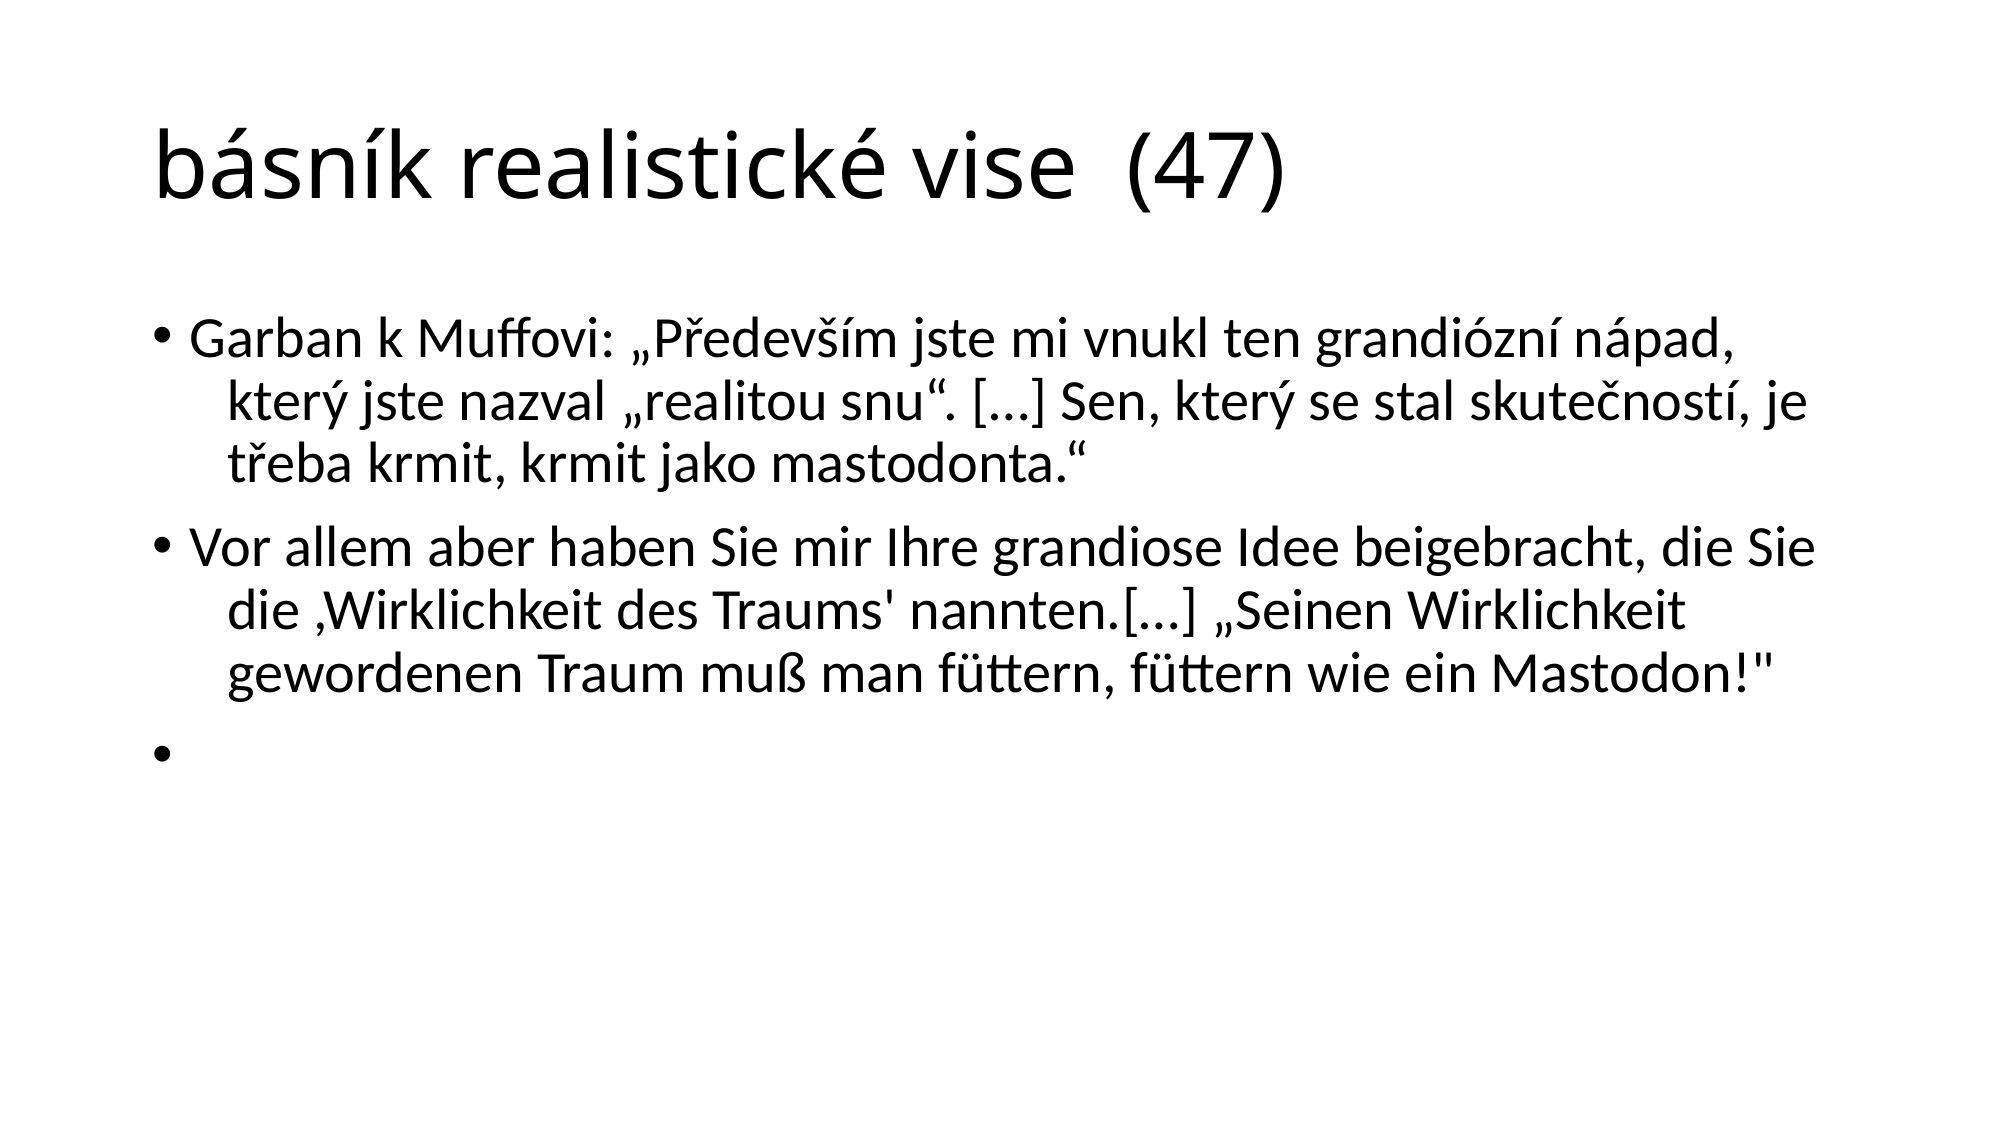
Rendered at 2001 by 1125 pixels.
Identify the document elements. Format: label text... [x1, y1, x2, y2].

list Garban k Muffovi: „Především jste mi vnukl ten grandiózní nápad, který jste nazval „realitou snu“. […] Sen, který se stal skutečností, je třeba krmit, krmit jako mastodonta.“ Vor allem aber haben Sie mir Ihre grandiose Idee beigebracht, die Sie die ,Wirklichkeit des Traums' nannten.[…] „Seinen Wirklichkeit gewordenen Traum muß man füttern, füttern wie ein Mastodon!" [137, 299, 1863, 1014]
title básník realistické vise (47) [137, 59, 1863, 278]
